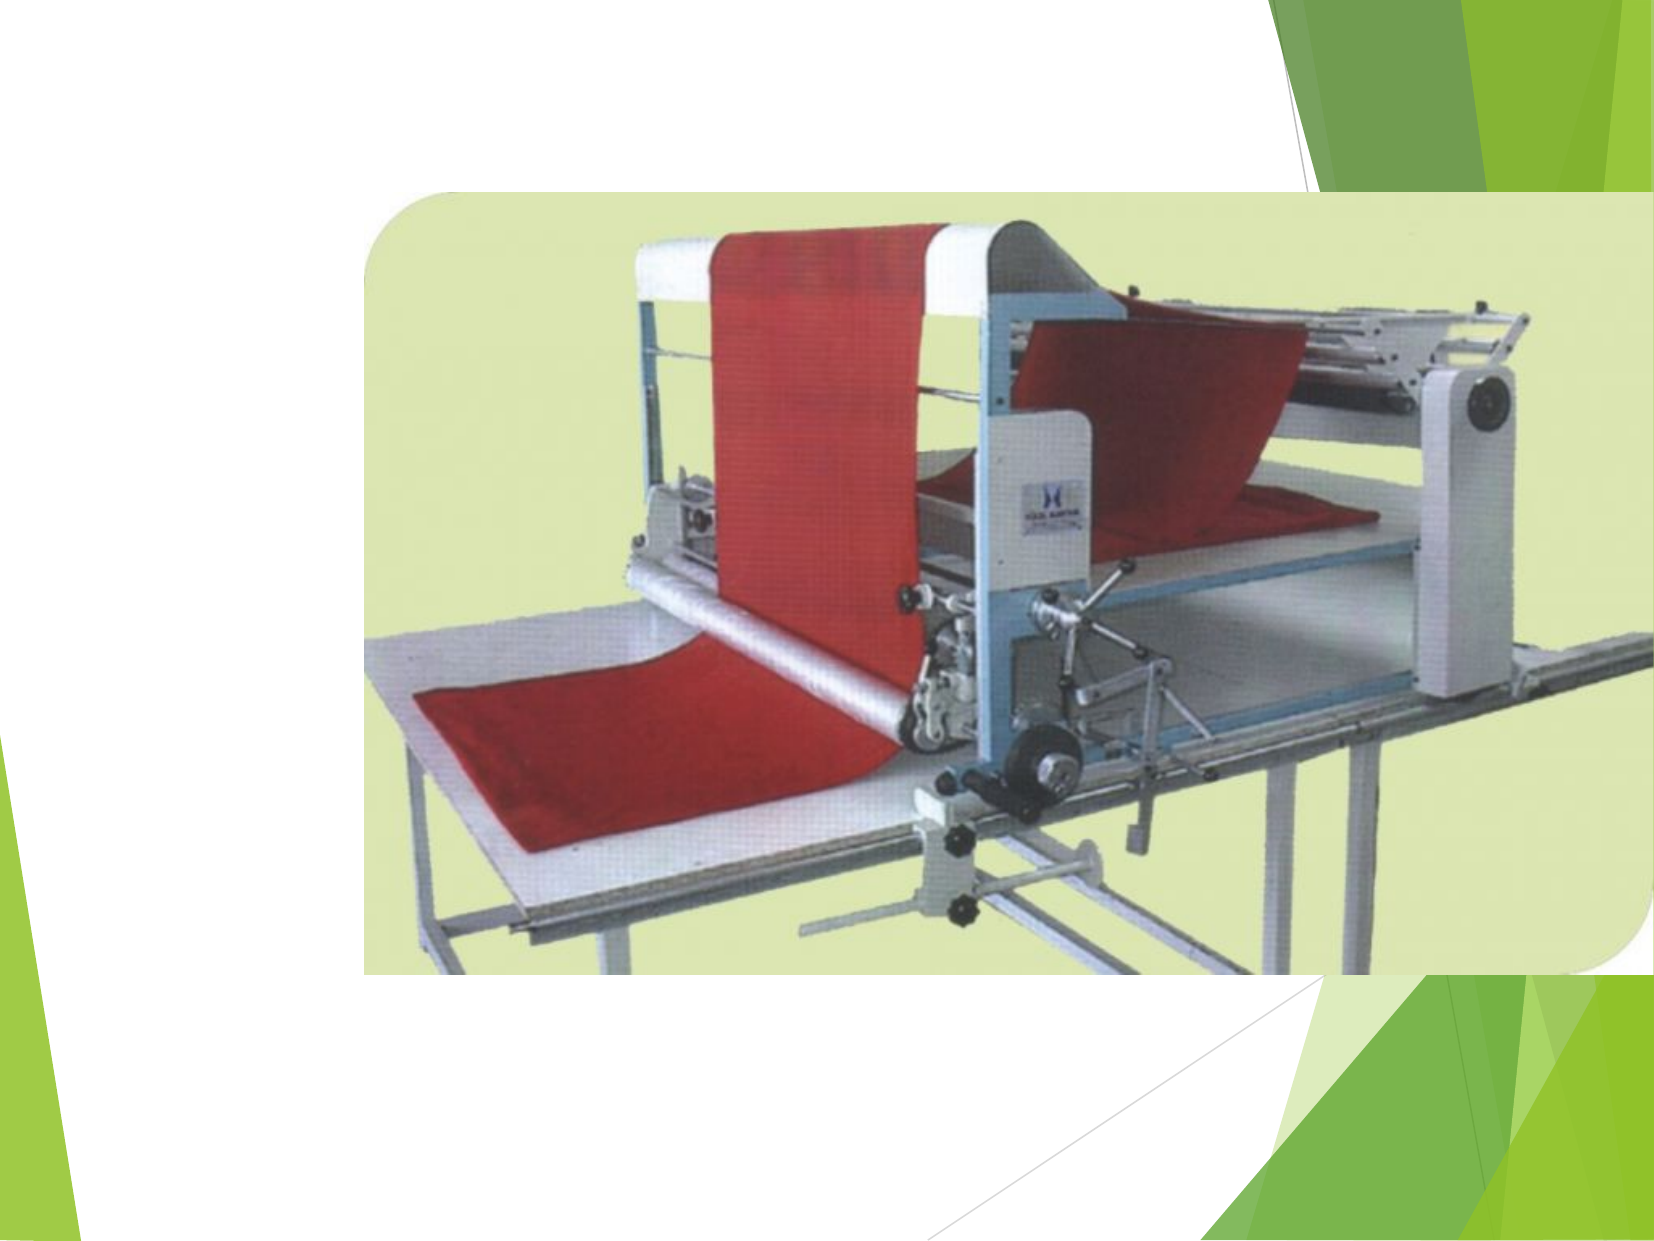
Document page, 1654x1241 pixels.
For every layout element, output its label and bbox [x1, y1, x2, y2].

picture [364, 192, 1654, 975]
